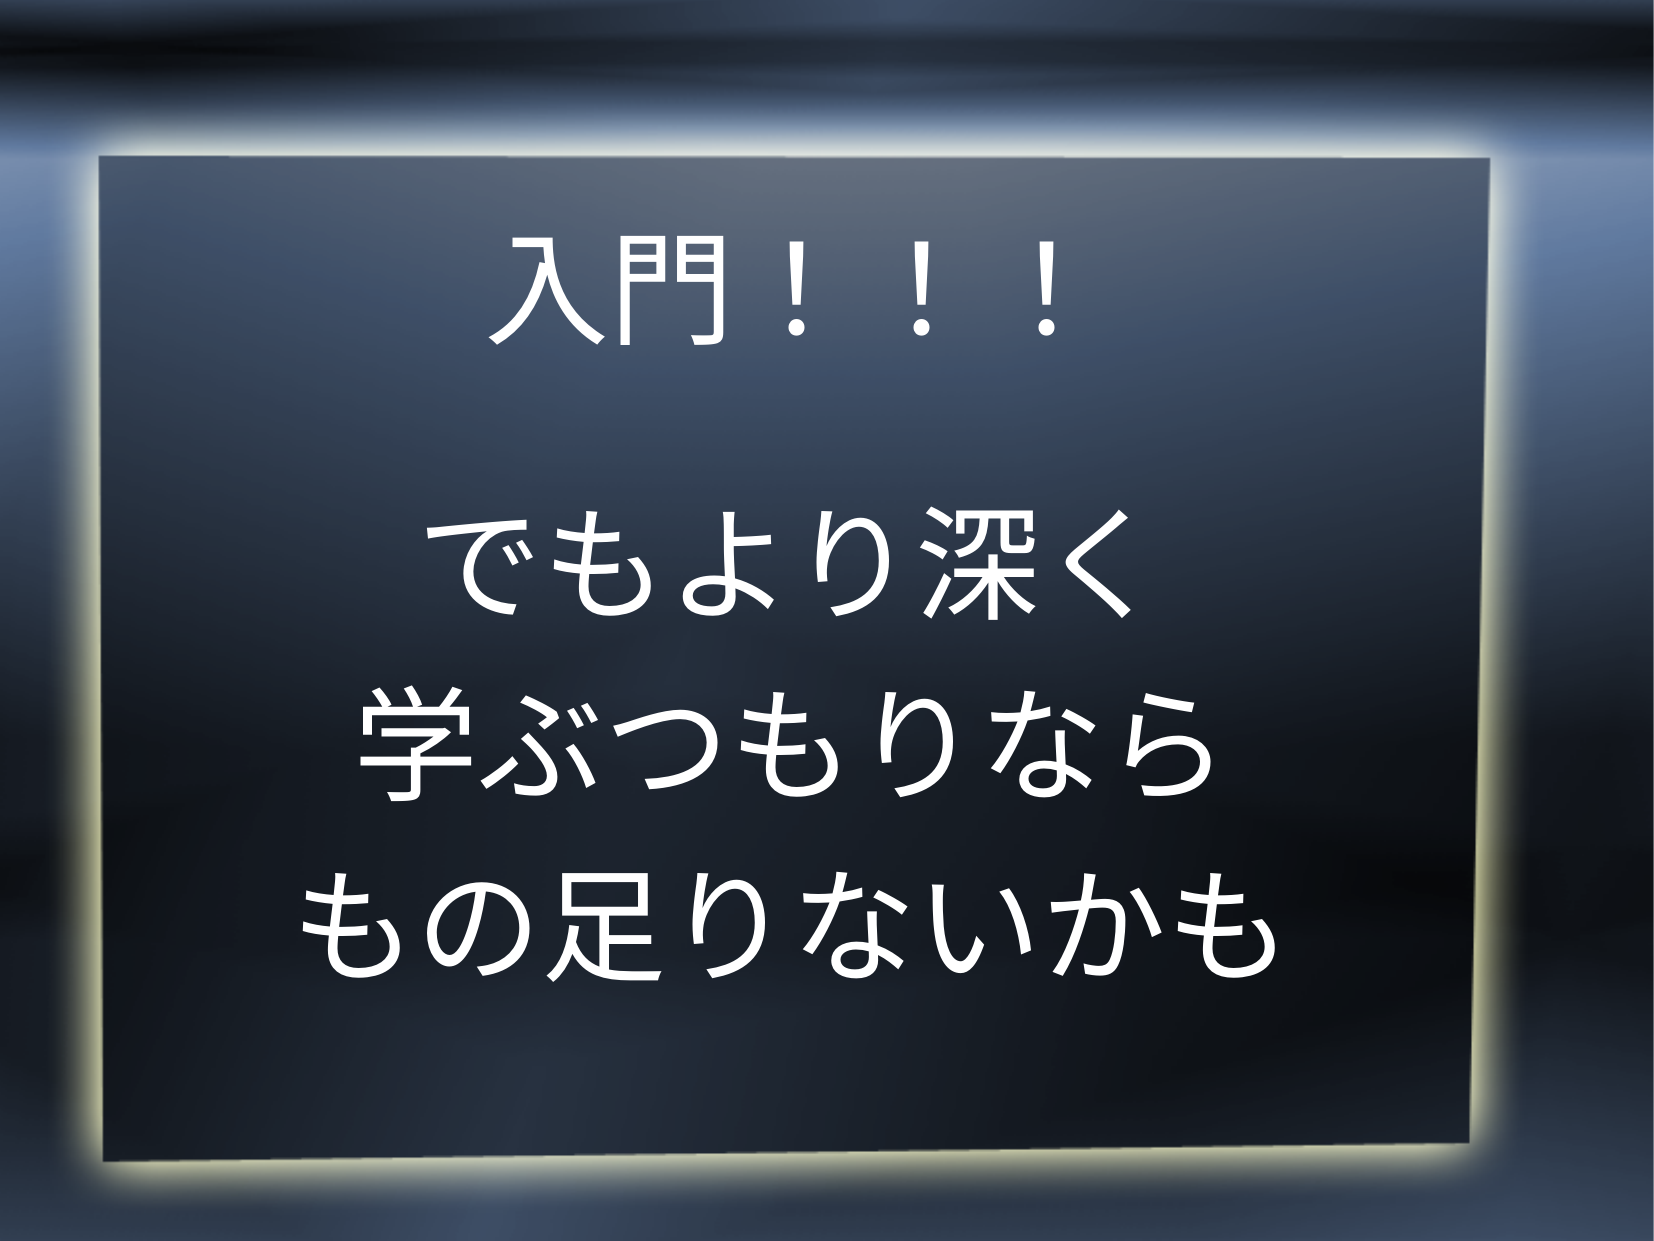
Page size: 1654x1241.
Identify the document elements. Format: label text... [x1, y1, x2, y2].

title 入門！！！ [88, 177, 1506, 384]
picture [0, 0, 1654, 1241]
subtitle でもより深く 学ぶつもりなら もの足りないかも [135, 472, 1447, 1114]
